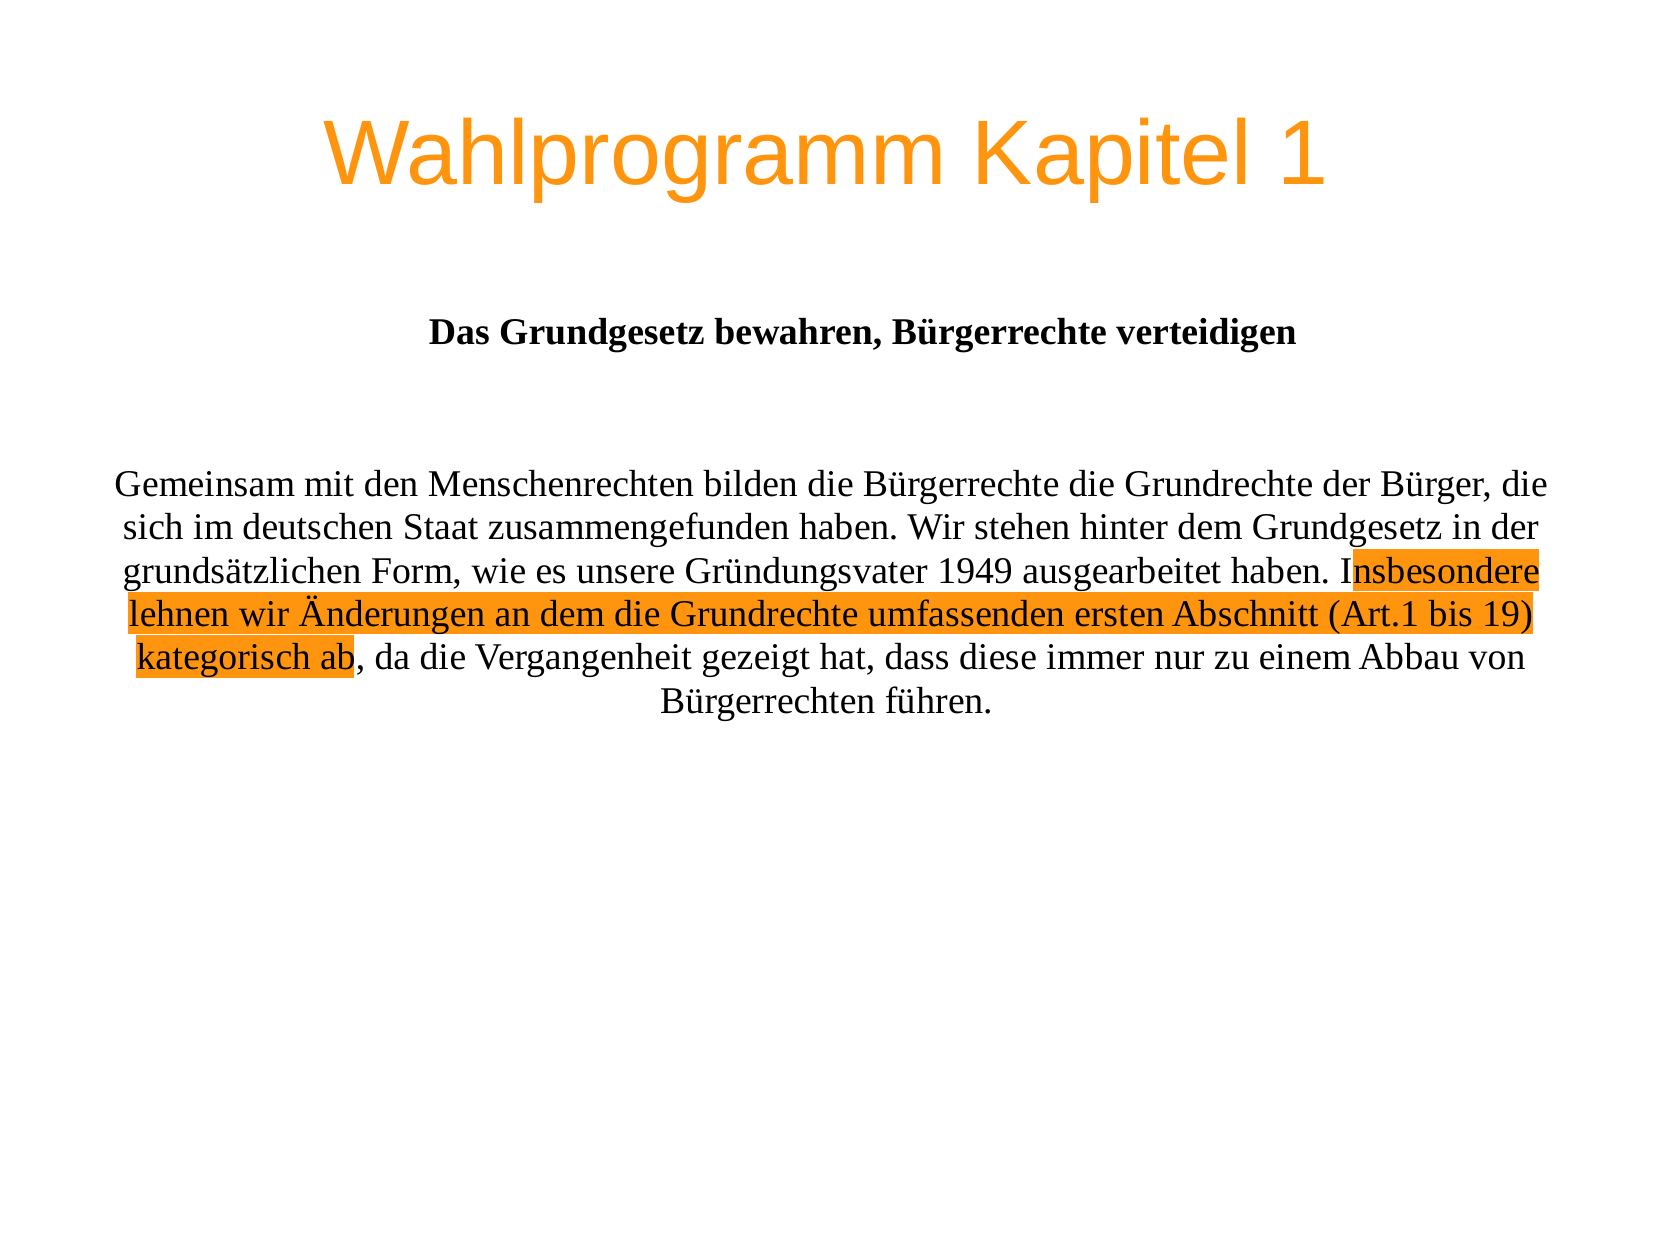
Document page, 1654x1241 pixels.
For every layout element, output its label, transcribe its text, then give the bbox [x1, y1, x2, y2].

title Wahlprogramm Kapitel 1 [82, 56, 1571, 250]
chart [88, 295, 1573, 1110]
